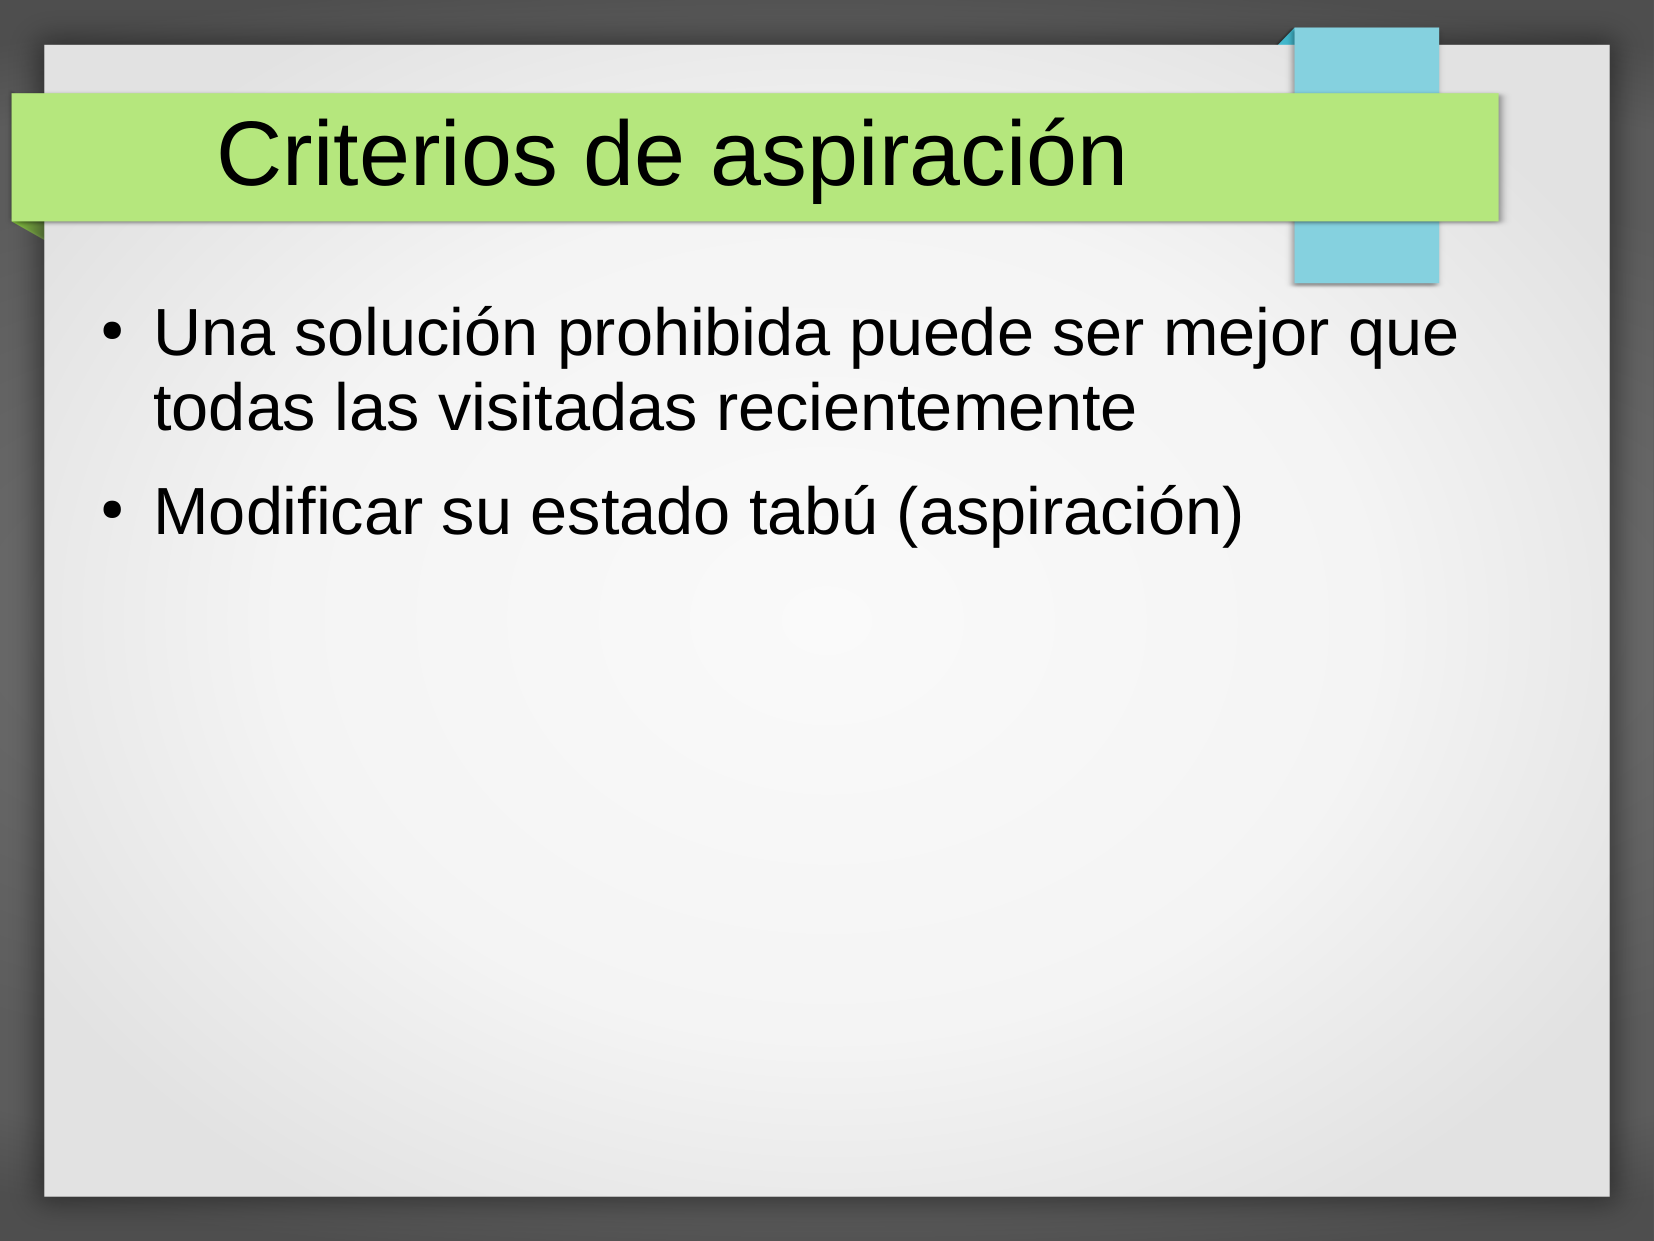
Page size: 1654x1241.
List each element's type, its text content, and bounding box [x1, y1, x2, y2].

picture [0, 0, 1654, 1241]
list Una solución prohibida puede ser mejor que todas las visitadas recientemente Modificar su estado tabú (aspiración) [82, 295, 1571, 1015]
title Criterios de aspiración [82, 94, 1264, 213]
